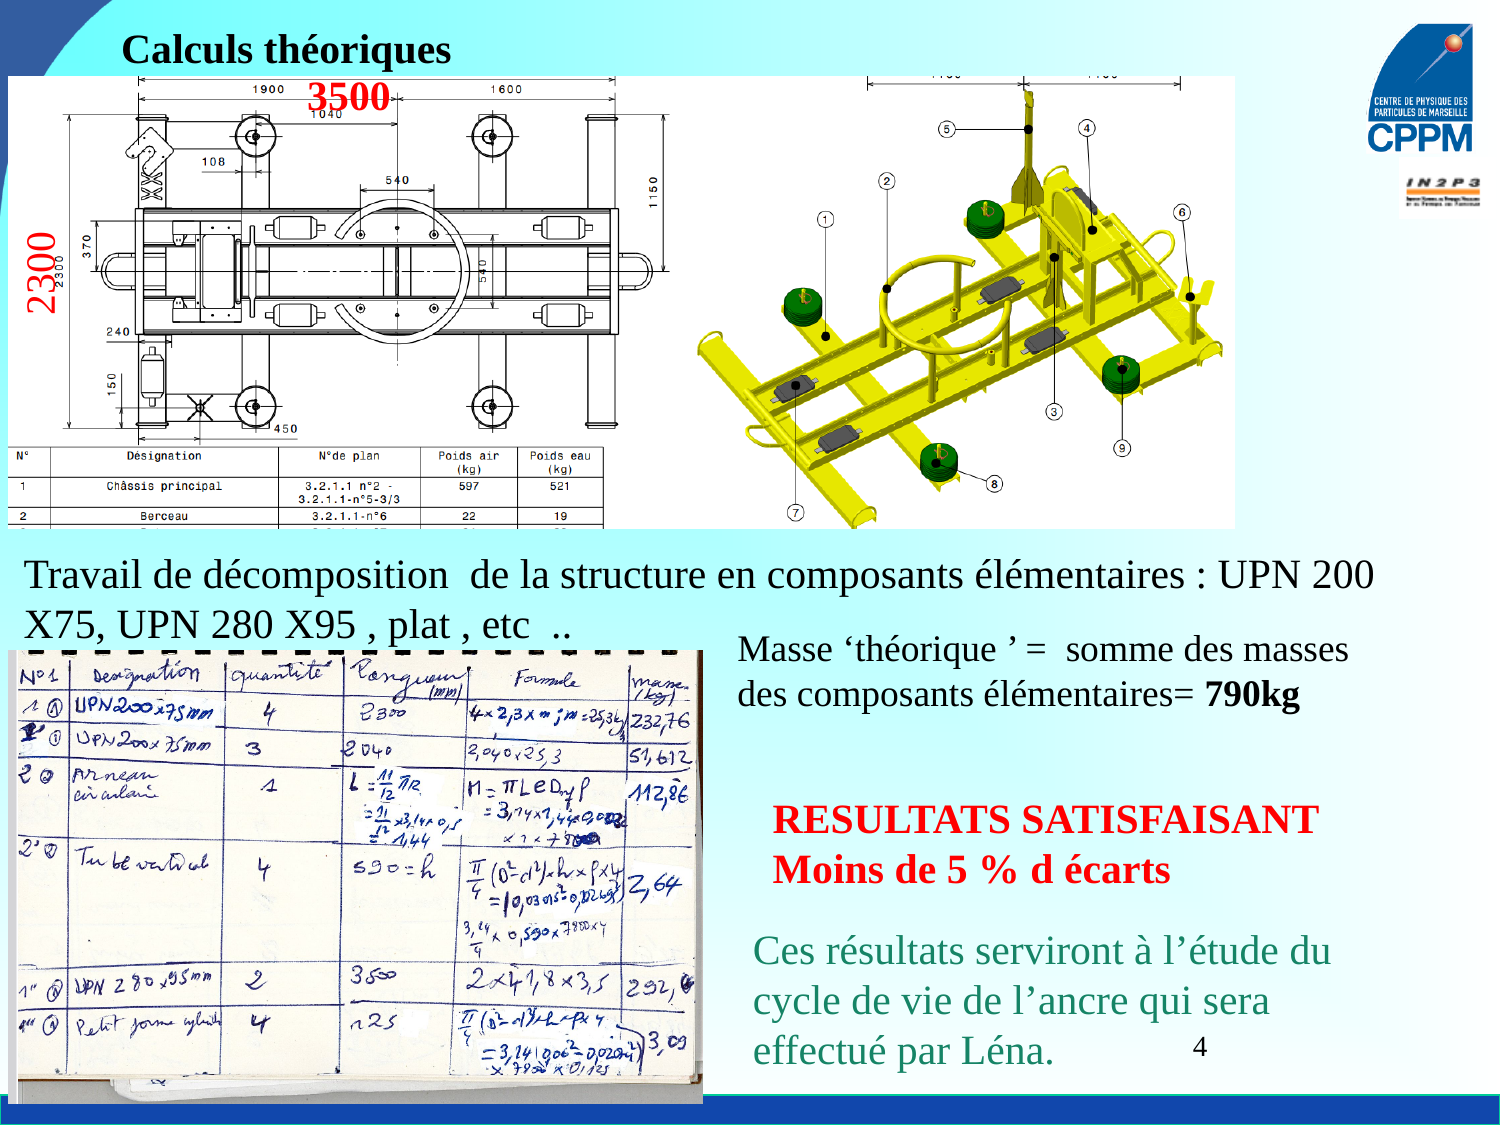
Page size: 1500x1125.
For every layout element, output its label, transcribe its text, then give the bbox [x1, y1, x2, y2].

picture [0, 0, 1235, 529]
text_box [2, 1097, 1498, 1123]
text_box Masse ‘théorique ’ = somme des masses des composants élémentaires= 790kg [722, 616, 1397, 722]
text_box 2300 [5, 216, 72, 331]
text_box Calculs théoriques [106, 14, 467, 76]
text_box Travail de décomposition de la structure en composants élémentaires : UPN 200 X75, UPN 280 X95 , plat , etc .. [8, 538, 1400, 655]
text_box 3500 [292, 61, 406, 127]
text_box Ces résultats serviront à l’étude du cycle de vie de l’ancre qui sera effectué par Léna. [738, 915, 1418, 1082]
picture [1340, 0, 1499, 219]
picture [8, 651, 703, 1104]
text_box RESULTATS SATISFAISANT Moins de 5 % d écarts [757, 784, 1335, 901]
